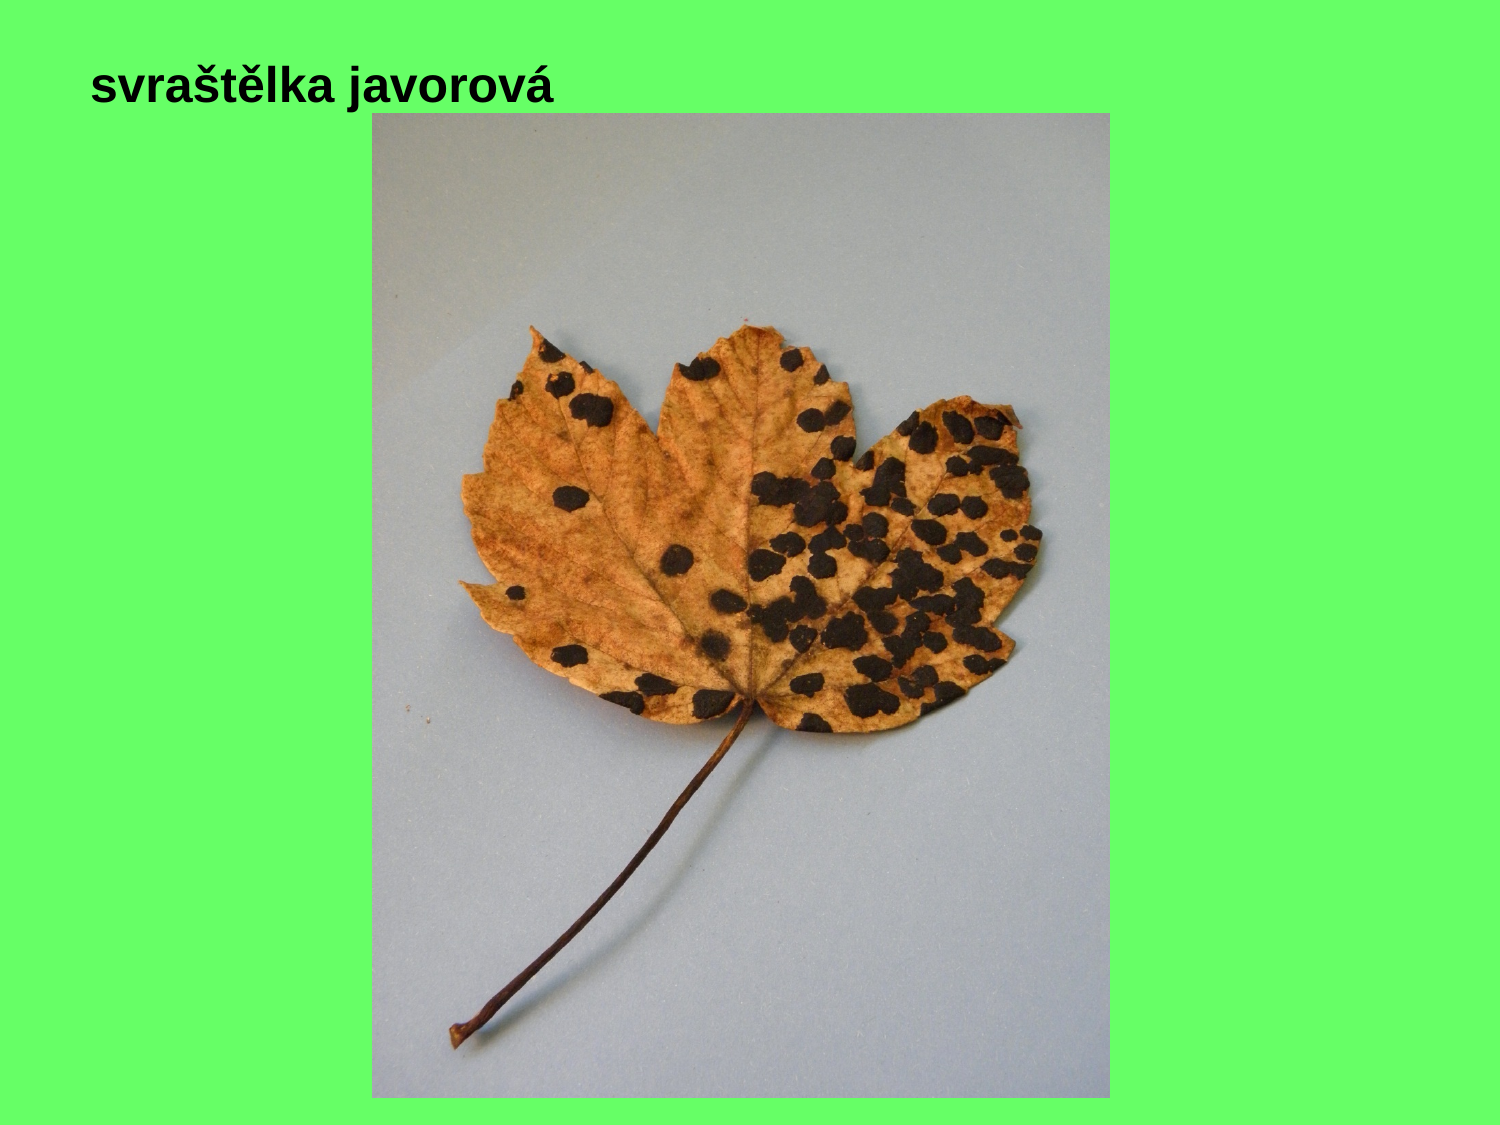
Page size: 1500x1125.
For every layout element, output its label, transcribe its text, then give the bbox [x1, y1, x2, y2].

title svraštělka javorová [75, 45, 1426, 102]
picture [372, 113, 1110, 1098]
